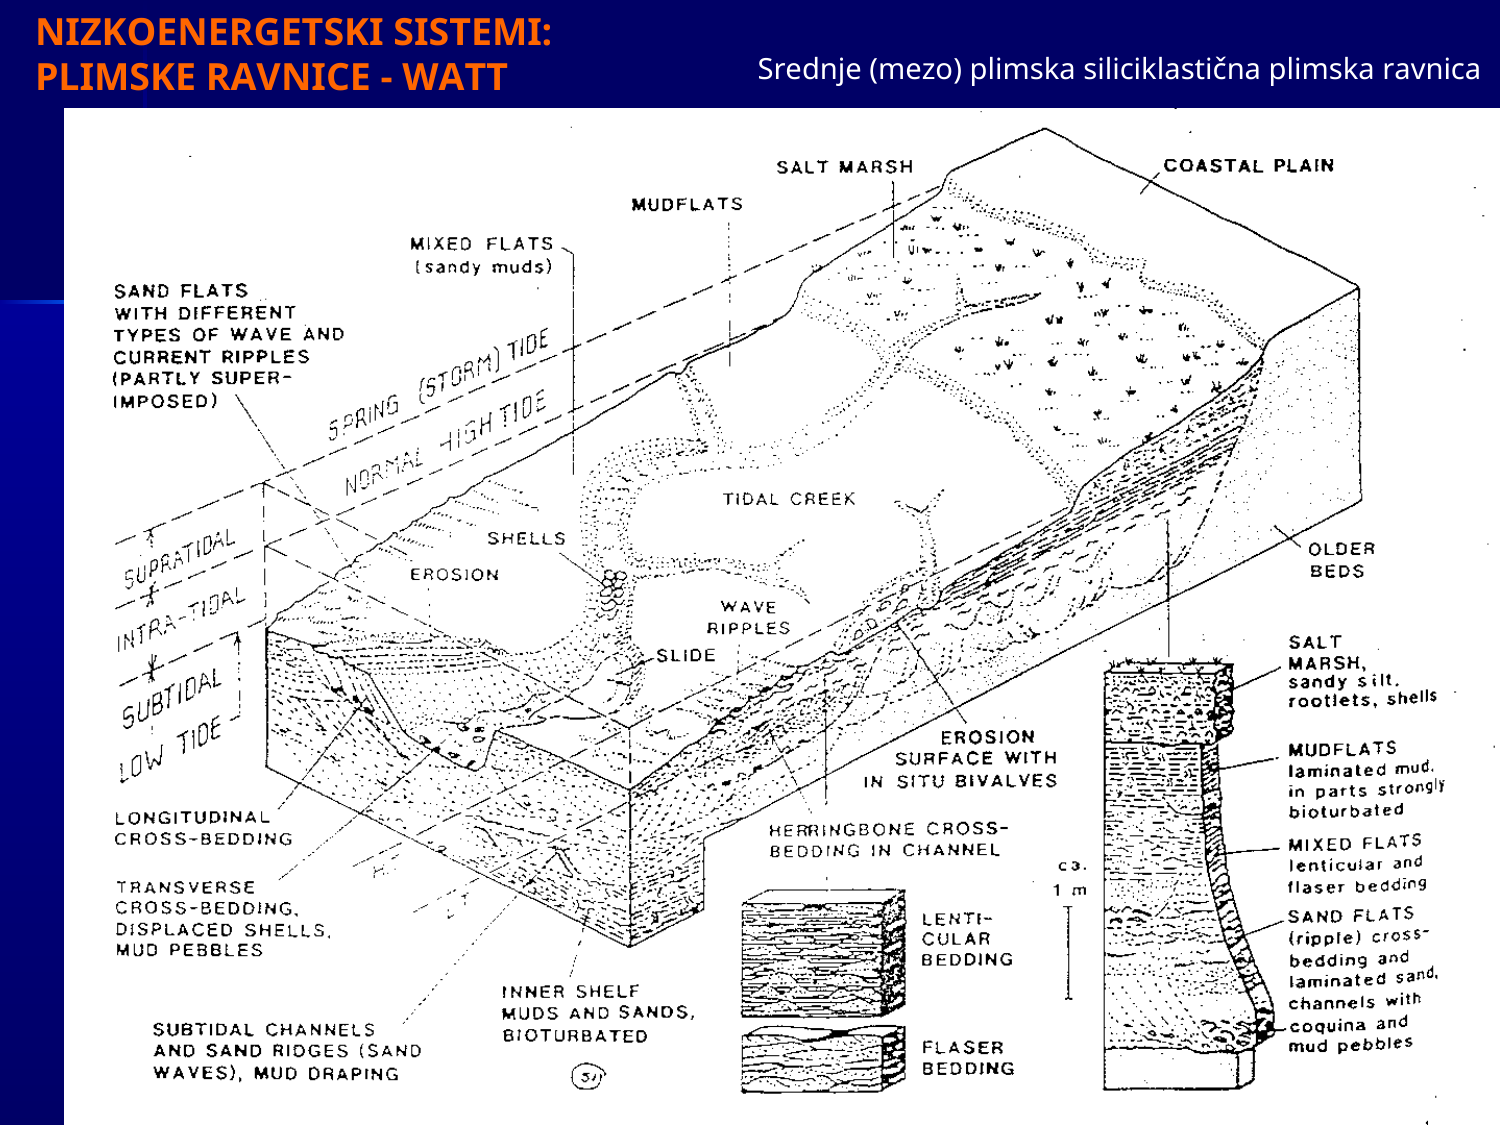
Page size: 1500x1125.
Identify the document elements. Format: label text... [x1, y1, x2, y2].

text_box Srednje (mezo) plimska siliciklastična plimska ravnica [742, 42, 1497, 94]
text_box NIZKOENERGETSKI SISTEMI: PLIMSKE RAVNICE - WATT [20, 0, 568, 106]
picture [64, 108, 1500, 1125]
